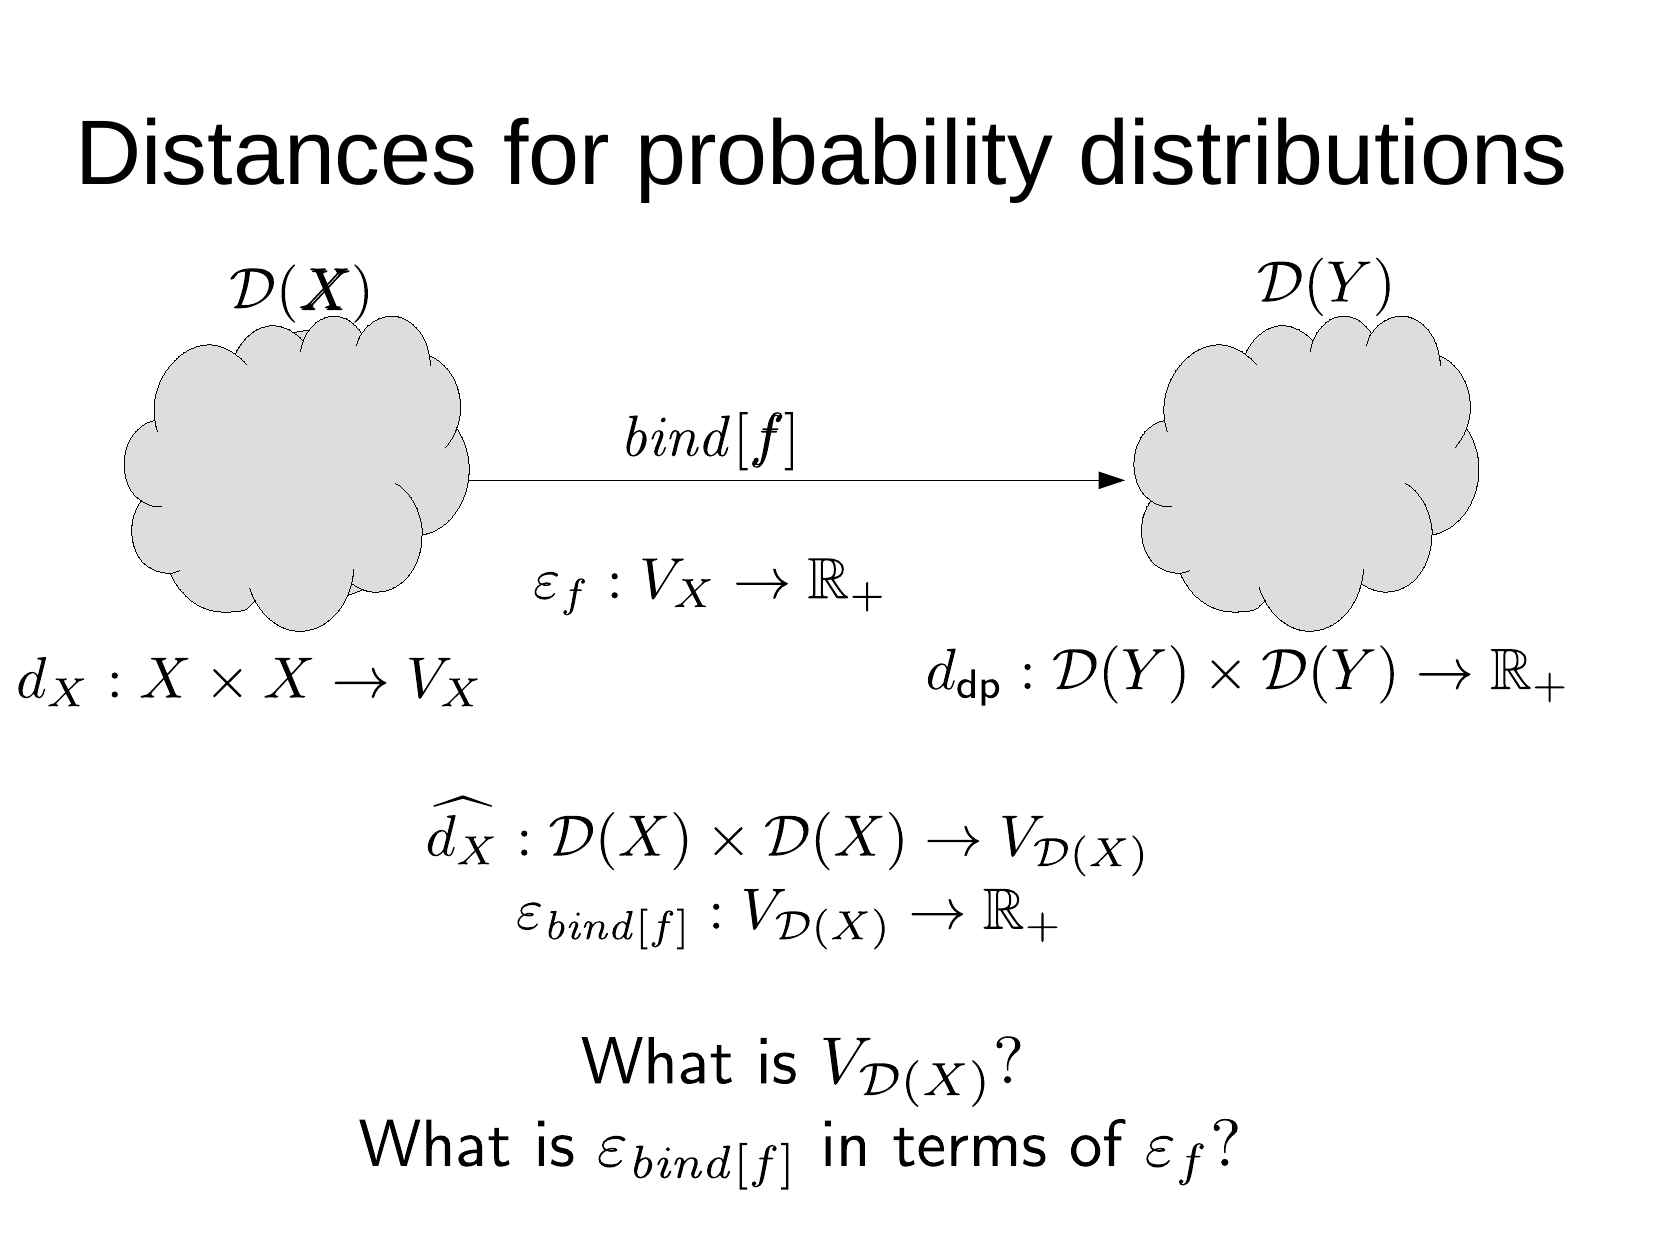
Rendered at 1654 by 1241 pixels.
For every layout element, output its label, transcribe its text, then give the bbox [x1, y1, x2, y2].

text_box [925, 645, 1568, 706]
text_box [425, 795, 1148, 877]
text_box [580, 1036, 1025, 1107]
text_box [619, 412, 800, 471]
text_box [533, 558, 886, 616]
text_box [124, 264, 470, 632]
text_box [1133, 257, 1479, 632]
text_box [515, 888, 1061, 950]
title Distances for probability distributions [75, 49, 1571, 257]
text_box [358, 1118, 1242, 1190]
text_box [16, 657, 482, 707]
